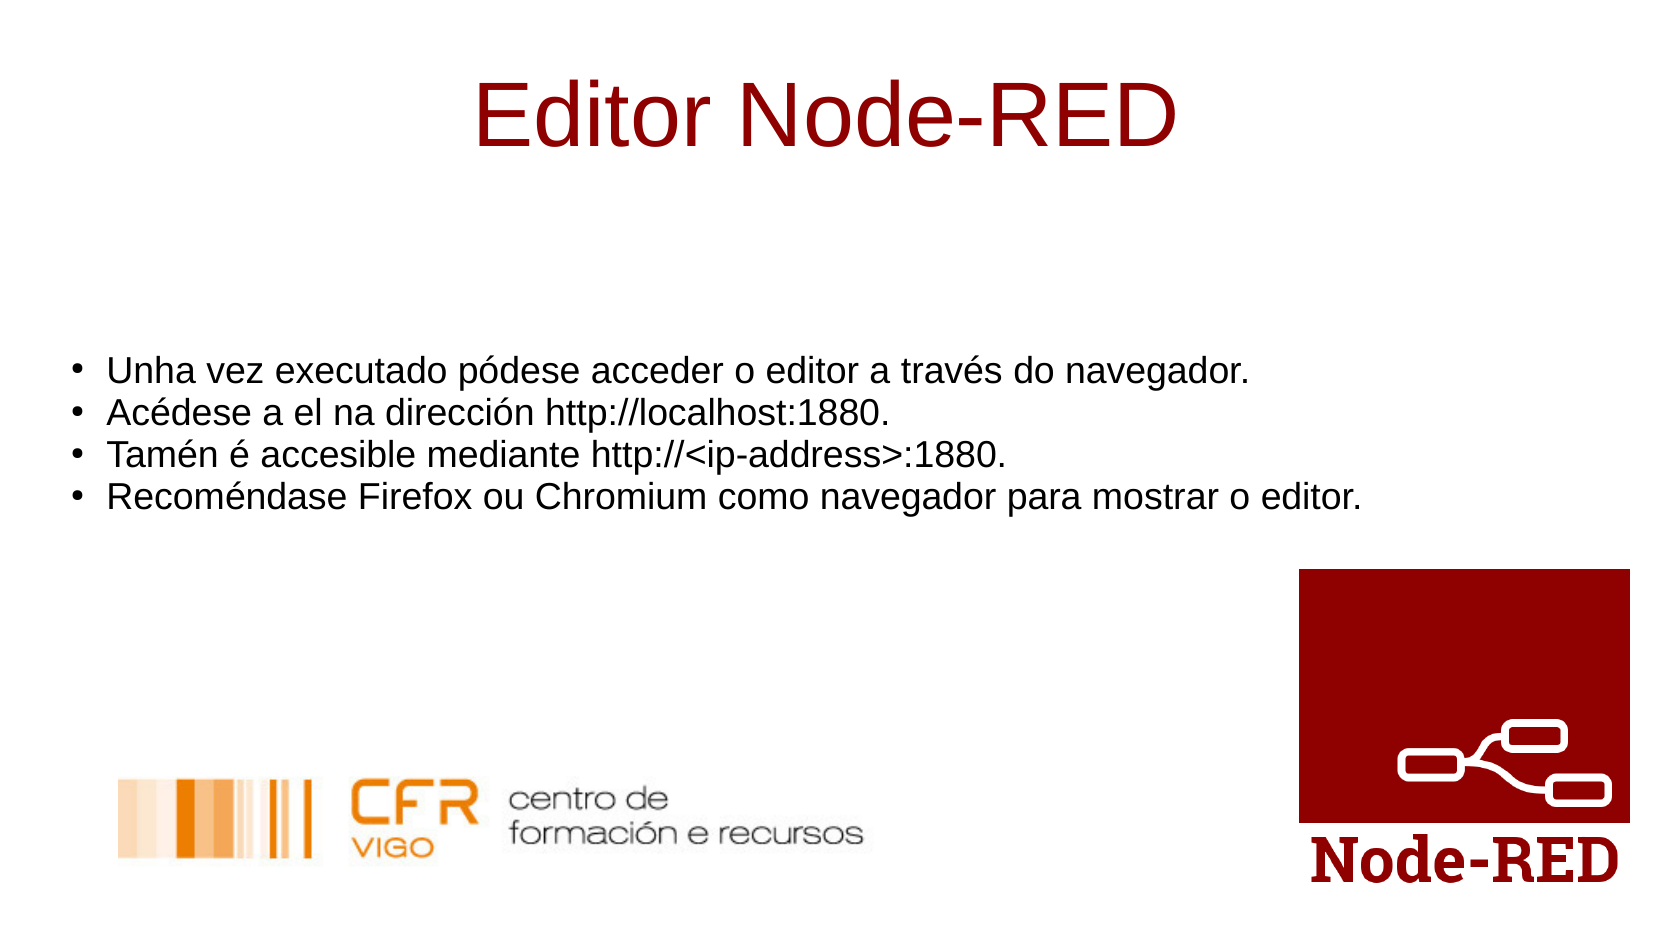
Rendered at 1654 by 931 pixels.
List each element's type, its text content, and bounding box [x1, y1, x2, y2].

subtitle Unha vez executado pódese acceder o editor a través do navegador. Acédese a el na dirección http://localhost:1880. Tamén é accesible mediante http://<ip-address>:1880. Recoméndase Firefox ou Chromium como navegador para mostrar o editor. [70, 307, 1560, 560]
picture [118, 751, 1111, 886]
picture [1299, 569, 1630, 900]
text_box [717, 446, 748, 518]
title Editor Node-RED [82, 37, 1571, 193]
